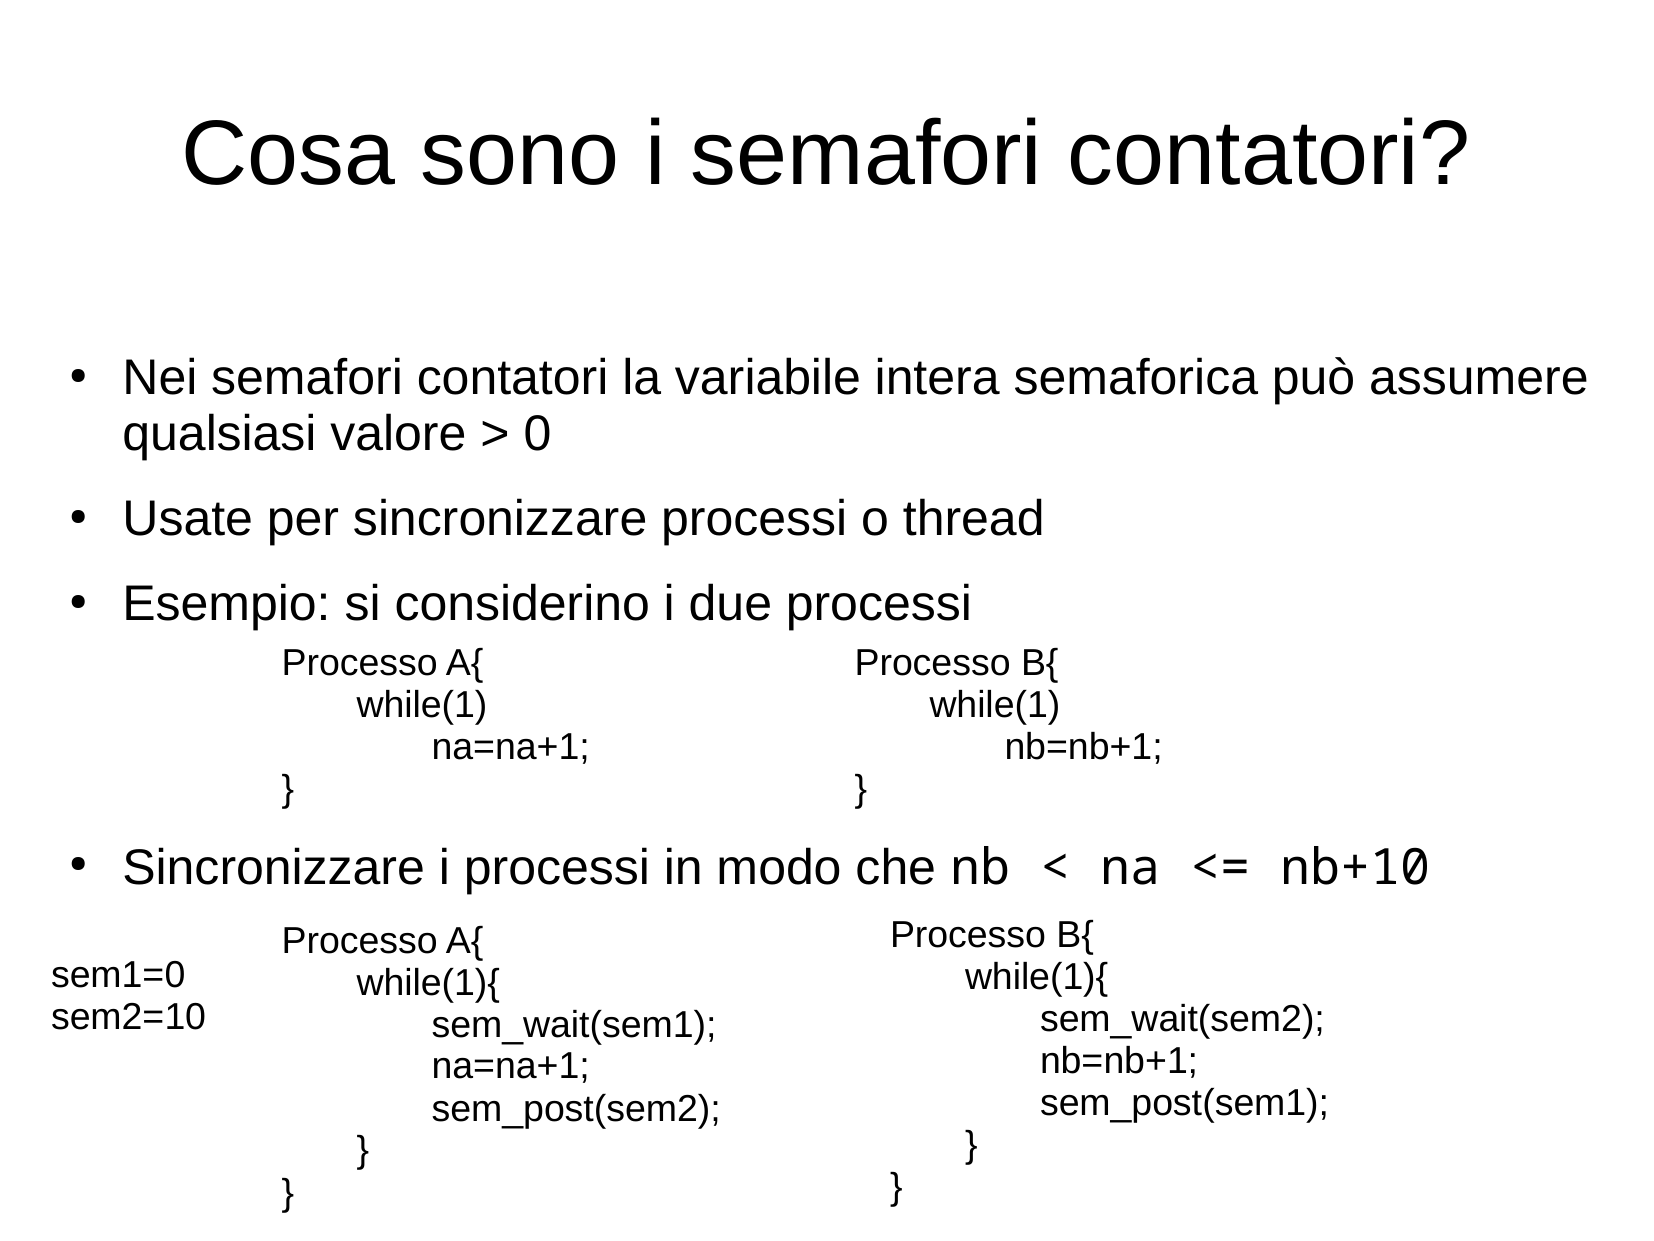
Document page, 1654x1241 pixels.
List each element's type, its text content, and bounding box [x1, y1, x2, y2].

text_box Processo A{ while(1){ sem_wait(sem1); na=na+1; sem_post(sem2); } } [266, 911, 744, 1221]
text_box Processo B{ while(1){ sem_wait(sem2); nb=nb+1; sem_post(sem1); } } [875, 905, 1352, 1215]
text_box Processo B{ while(1) nb=nb+1; } [839, 634, 1218, 817]
text_box Processo A{ while(1) na=na+1; } [266, 634, 645, 817]
list Nei semafori contatori la variabile intera semaforica può assumere qualsiasi valore > 0 Usate per sincronizzare processi o thread Esempio: si considerino i due processi Sincronizzare i processi in modo che nb < na <= nb+10 [51, 349, 1612, 1069]
title Cosa sono i semafori contatori? [82, 49, 1571, 257]
text_box sem1=0 sem2=10 [36, 945, 222, 1045]
